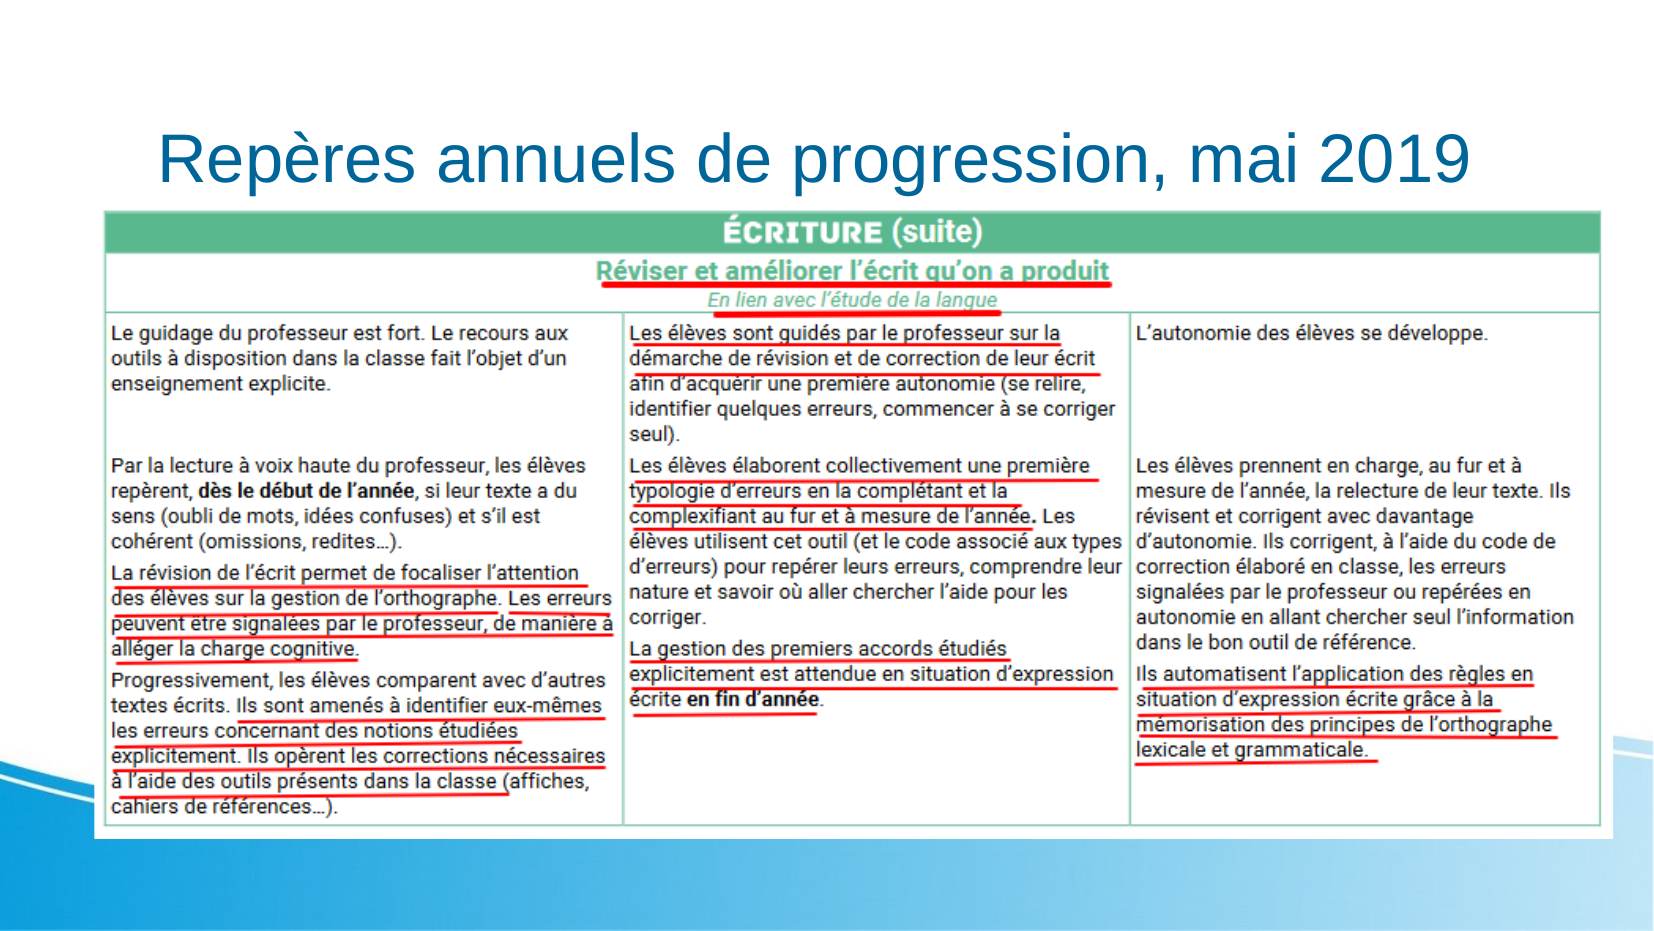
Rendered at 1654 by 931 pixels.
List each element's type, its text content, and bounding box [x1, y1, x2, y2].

title Repères annuels de progression, mai 2019 [70, 80, 1560, 237]
picture [0, 200, 1654, 931]
